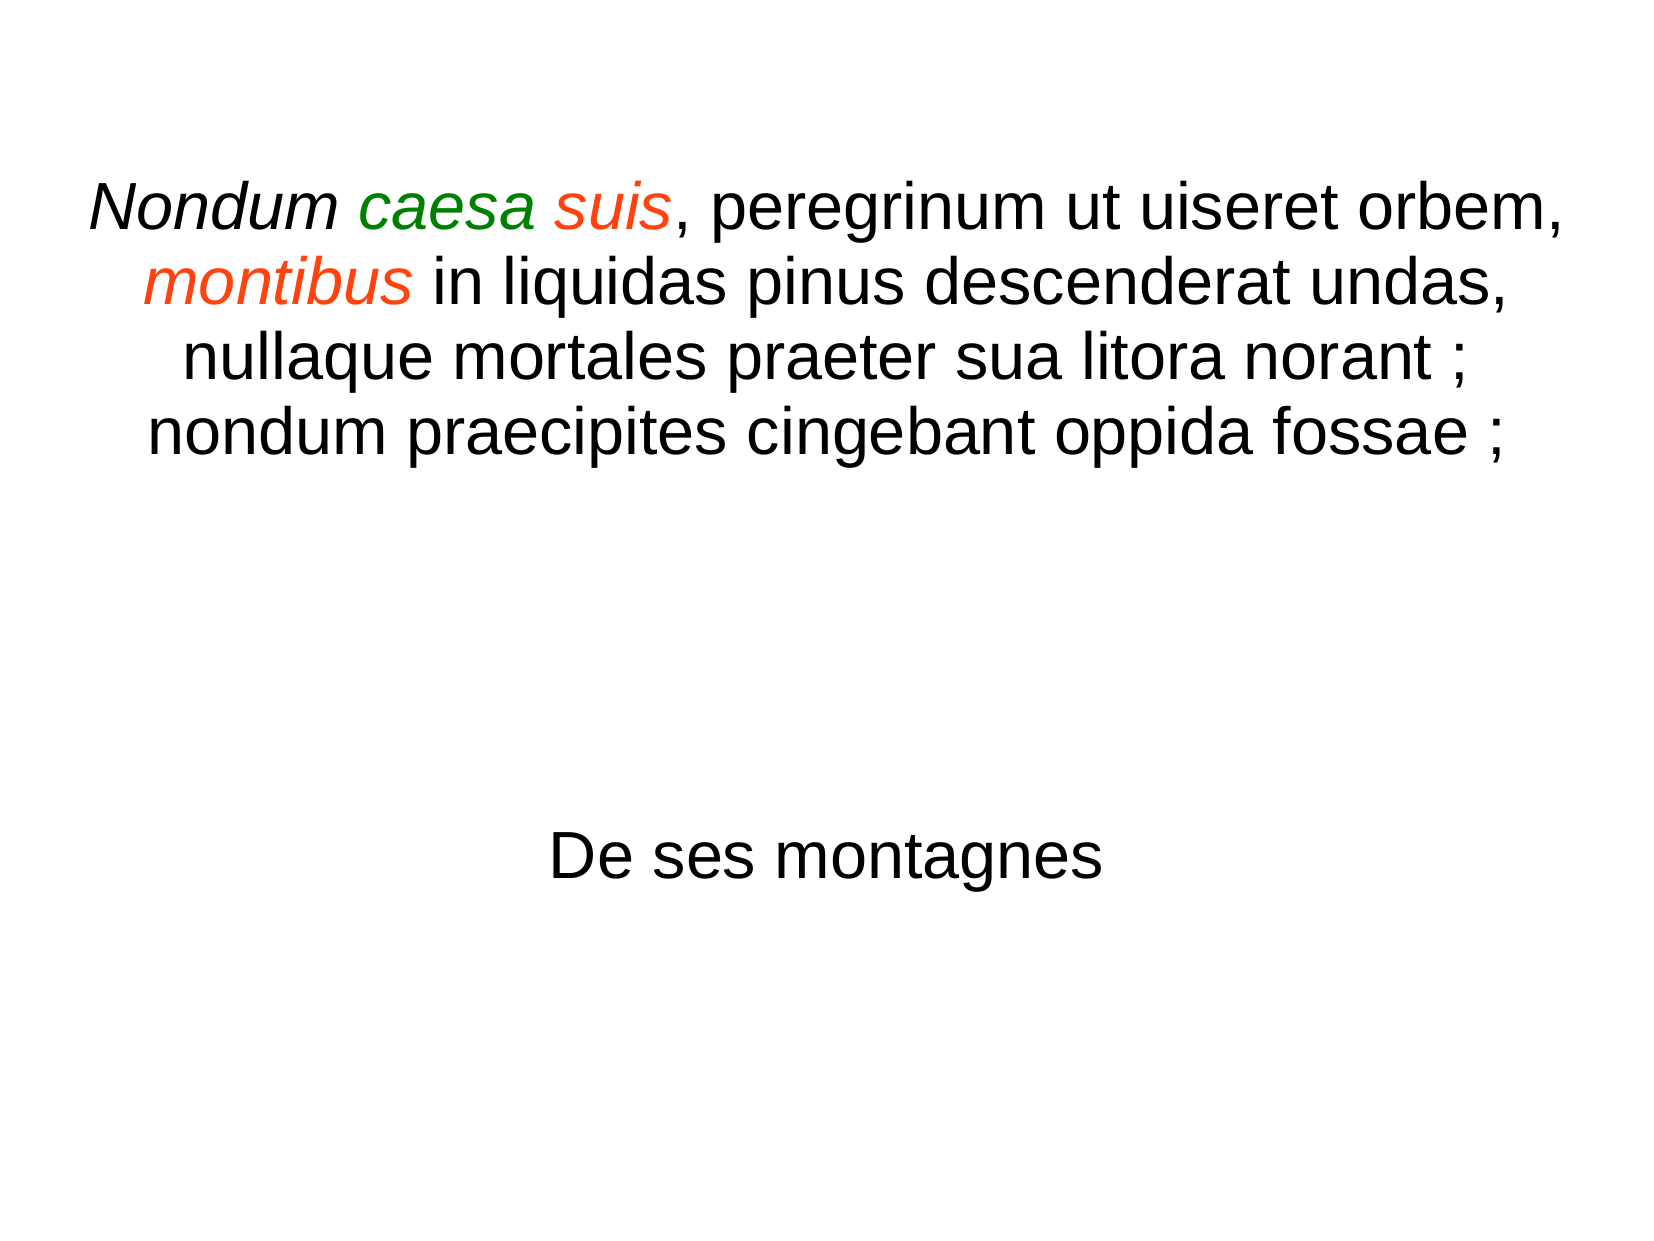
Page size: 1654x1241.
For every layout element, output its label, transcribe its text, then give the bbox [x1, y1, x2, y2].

title Nondum caesa suis, peregrinum ut uiseret orbem, montibus in liquidas pinus descenderat undas, nullaque mortales praeter sua litora norant ; nondum praecipites cingebant oppida fossae ; [47, 35, 1607, 603]
subtitle De ses montagnes [82, 602, 1571, 1109]
